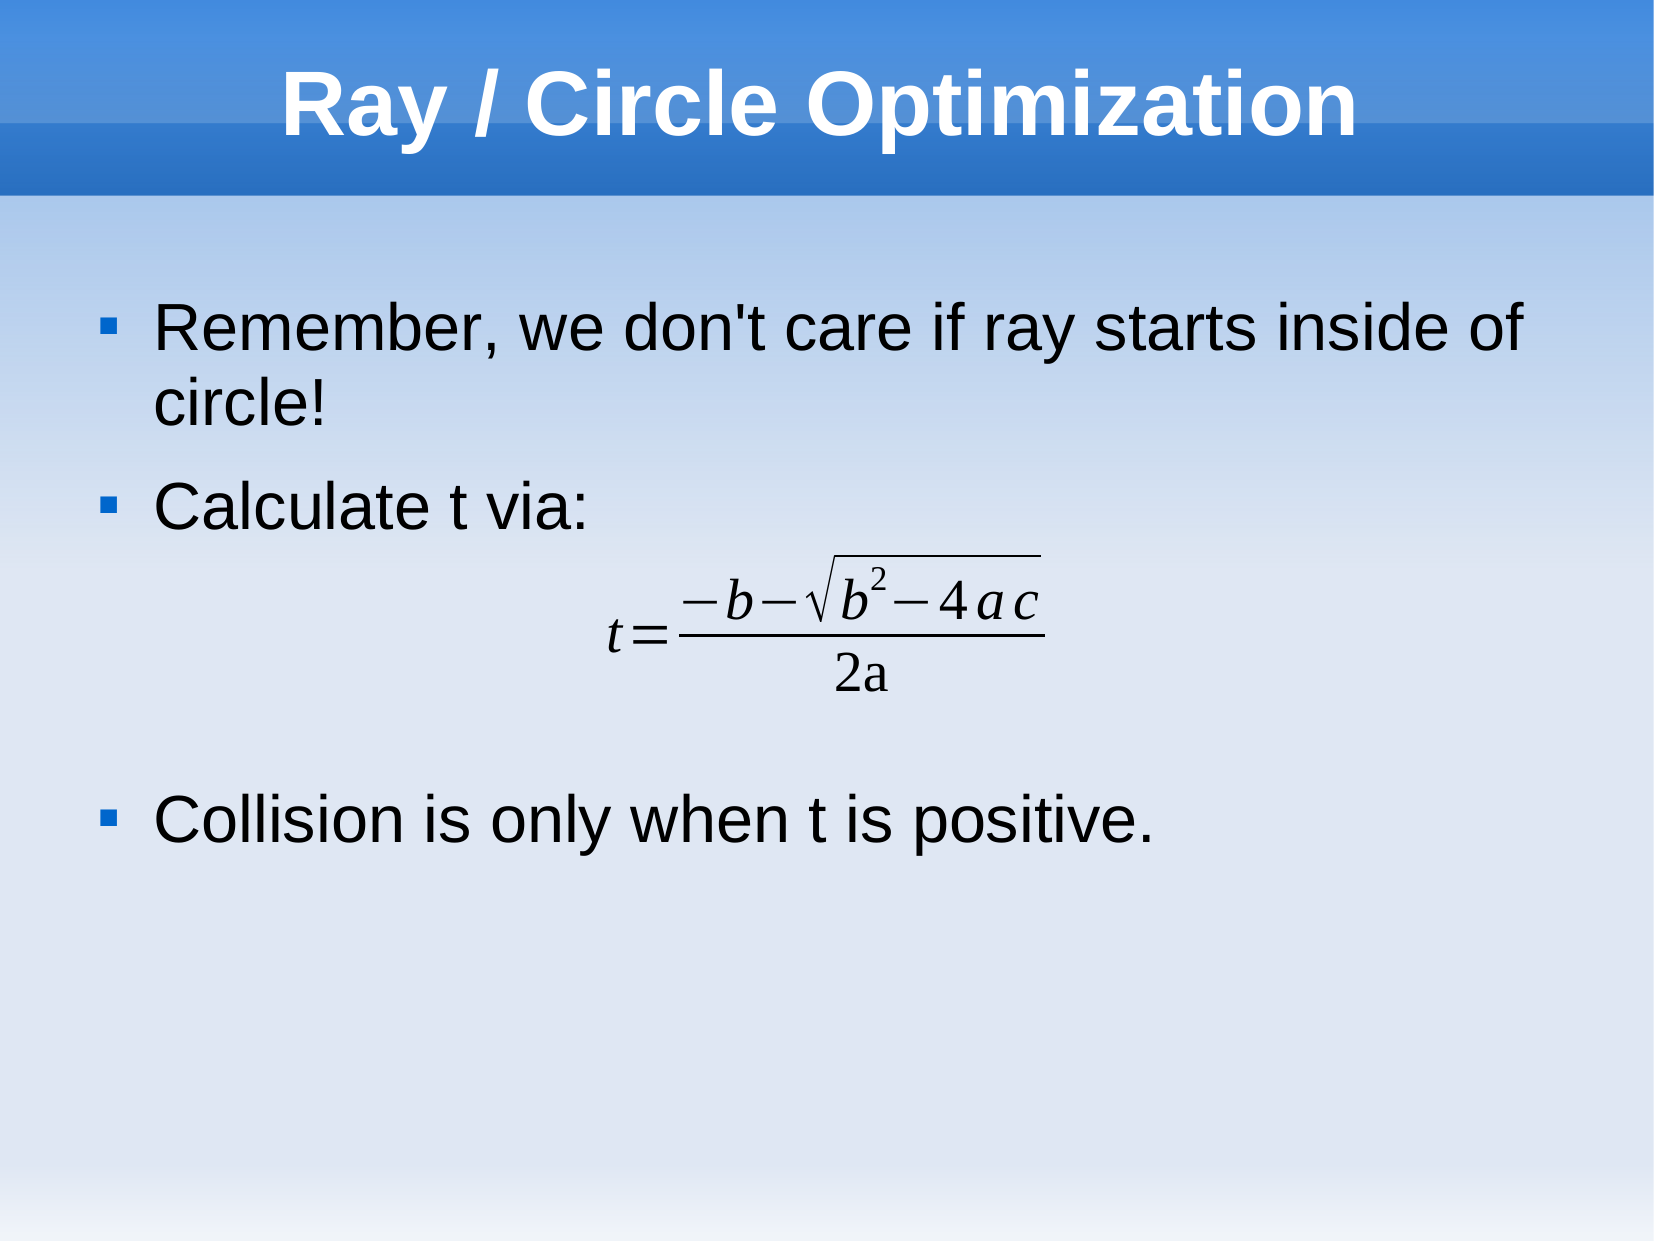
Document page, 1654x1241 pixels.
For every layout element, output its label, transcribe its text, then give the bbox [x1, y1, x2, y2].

chart [600, 552, 1054, 705]
picture [0, 0, 1654, 1241]
title Ray / Circle Optimization [76, 0, 1565, 208]
list Remember, we don't care if ray starts inside of circle! Calculate t via: Collision is only when t is positive. [82, 290, 1571, 857]
